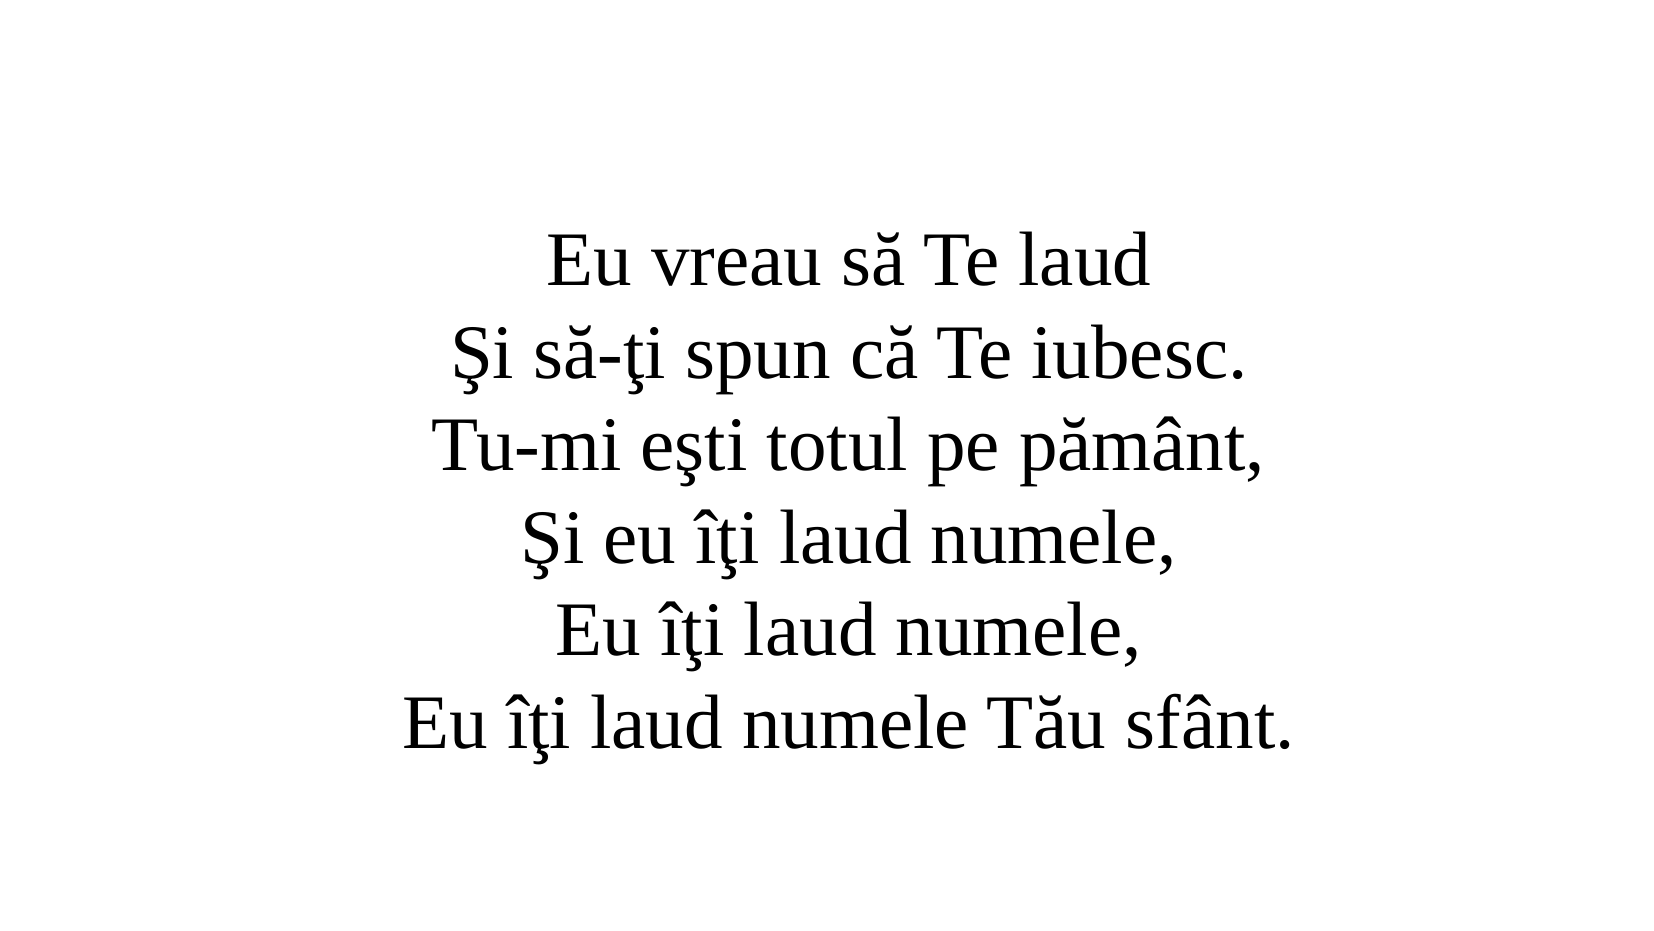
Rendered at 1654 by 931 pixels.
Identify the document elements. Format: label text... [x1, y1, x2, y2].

subtitle Eu vreau să Te laud Şi să-ţi spun că Te iubesc. Tu-mi eşti totul pe pământ, Şi eu îţi laud numele, Eu îţi laud numele, Eu îţi laud numele Tău sfânt. [0, 201, 1654, 719]
